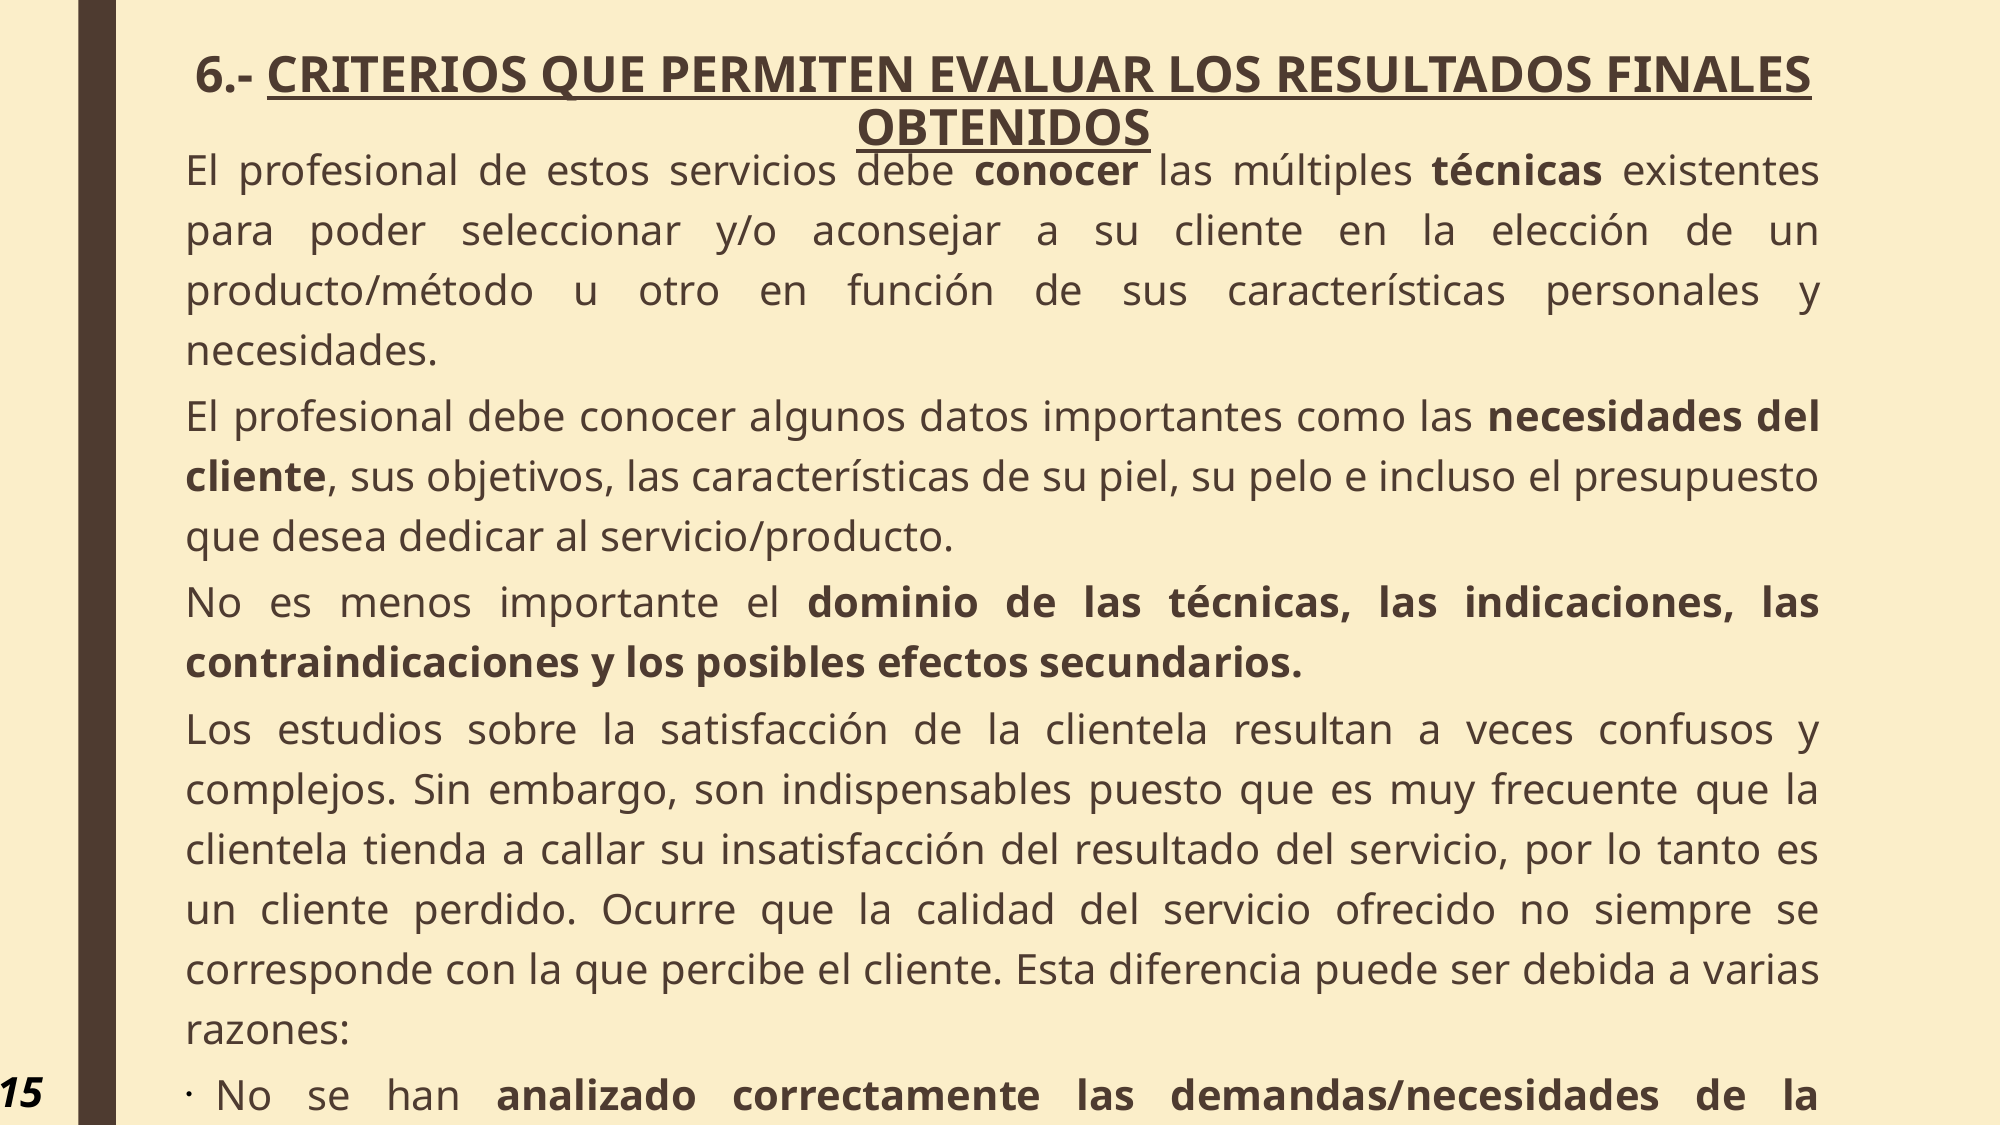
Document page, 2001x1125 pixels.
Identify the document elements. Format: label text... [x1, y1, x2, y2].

list El profesional de estos servicios debe conocer las múltiples técnicas existentes para poder seleccionar y/o aconsejar a su cliente en la elección de un producto/método u otro en función de sus características personales y necesidades. El profesional debe conocer algunos datos importantes como las necesidades del cliente, sus objetivos, las características de su piel, su pelo e incluso el presupuesto que desea dedicar al servicio/producto. No es menos importante el dominio de las técnicas, las indicaciones, las contraindicaciones y los posibles efectos secundarios. Los estudios sobre la satisfacción de la clientela resultan a veces confusos y complejos. Sin embargo, son indispensables puesto que es muy frecuente que la clientela tienda a callar su insatisfacción del resultado del servicio, por lo tanto es un cliente perdido. Ocurre que la calidad del servicio ofrecido no siempre se corresponde con la que percibe el cliente. Esta diferencia puede ser debida a varias razones: No se han analizado correctamente las demandas/necesidades de la clientela: éste es el primer paso para un diagnóstico apropiado y muchas veces se cae en el error de creer que sabemos lo que necesita esa persona. Si no realizamos la entrevista con un cuestionario adecuado podemos llegar a conclusiones erróneas. Es necesaria la observación, la comunicación con la clientela, el diálogo, ciertas dosis de “psicología” a la hora de interpretar las demandas de nuestra clientela, y un gran respeto a las decisiones de las personas. La organización interna muy rígida: a veces no somos capaces de ponernos en lugar del cliente (empatía), por lo que es difícil tener una idea clara de su satisfacción. La empresa cree ofrecer un servicio tan especial que no admite comparación: suele ocurrir cuando se ofrece una técnica o tratamiento novedoso, y que por único nos creemos que no puede obtener una respuesta desfavorable. [171, 126, 1836, 1071]
title 6.- CRITERIOS QUE PERMITEN EVALUAR LOS RESULTADOS FINALES OBTENIDOS [105, 42, 1902, 106]
slide_number 15 [0, 1058, 77, 1125]
